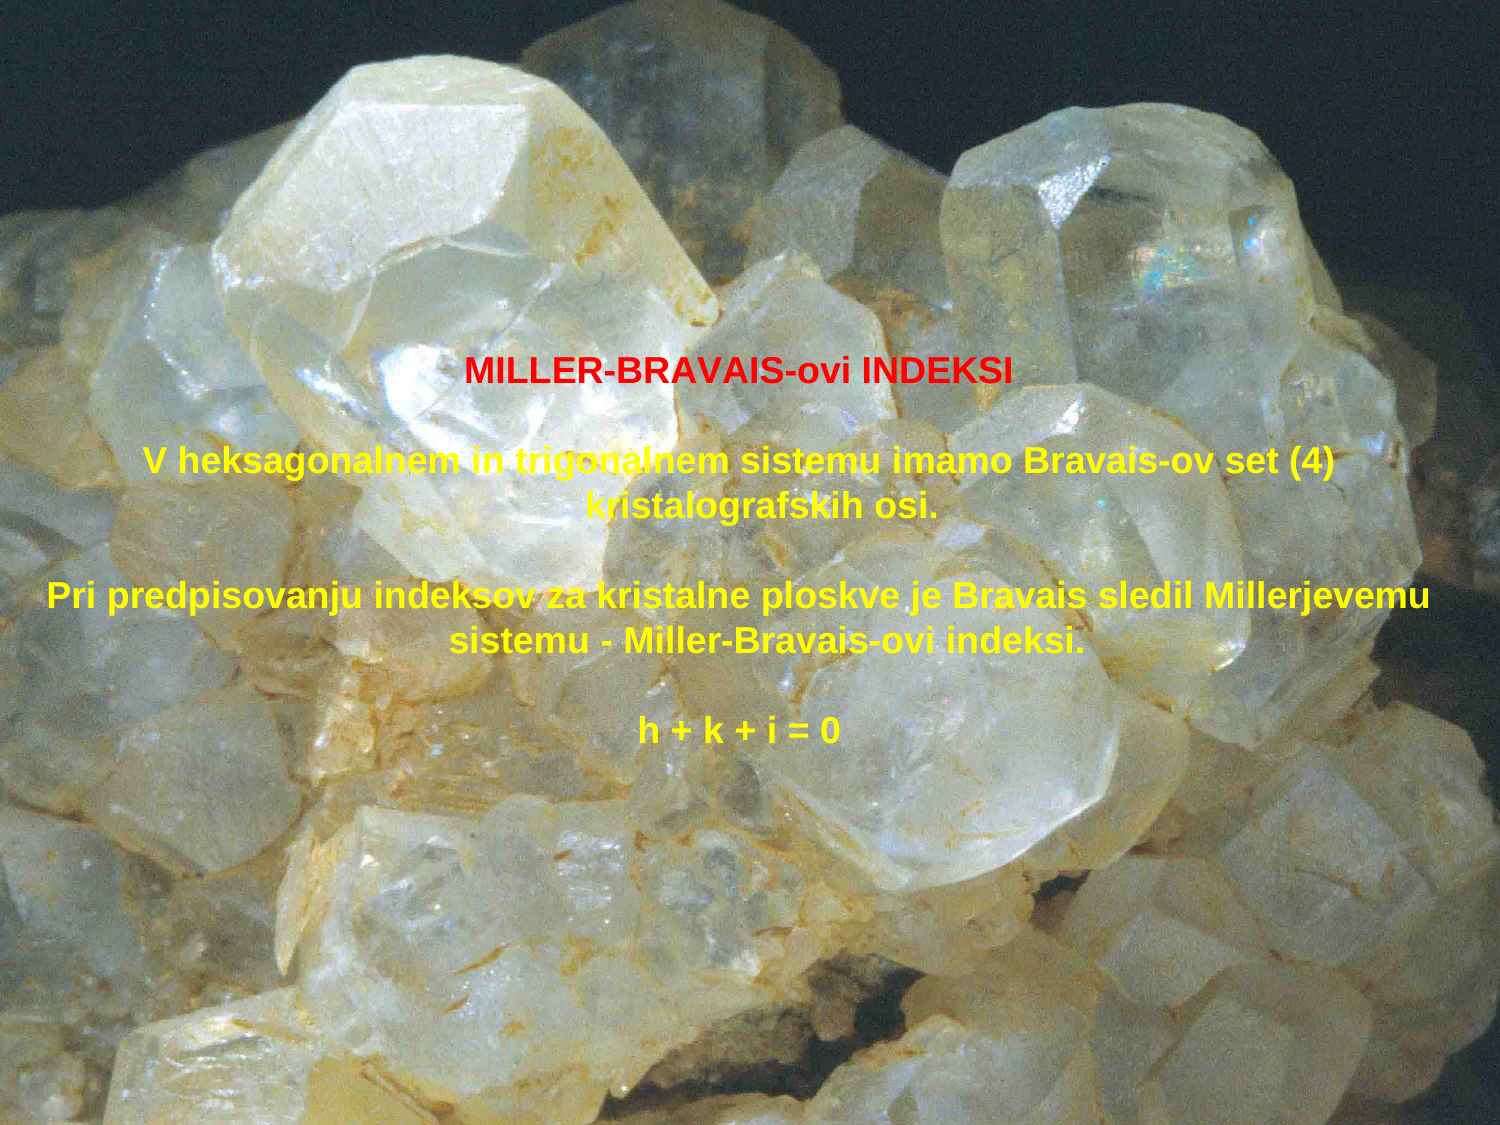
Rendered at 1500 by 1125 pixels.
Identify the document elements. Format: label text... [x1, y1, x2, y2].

picture [0, 0, 1500, 1125]
text_box MILLER-BRAVAIS-ovi INDEKSI V heksagonalnem in trigonalnem sistemu imamo Bravais-ov set (4) kristalografskih osi. Pri predpisovanju indeksov za kristalne ploskve je Bravais sledil Millerjevemu sistemu - Miller-Bravais-ovi indeksi. h + k + i = 0 [0, 338, 1479, 804]
